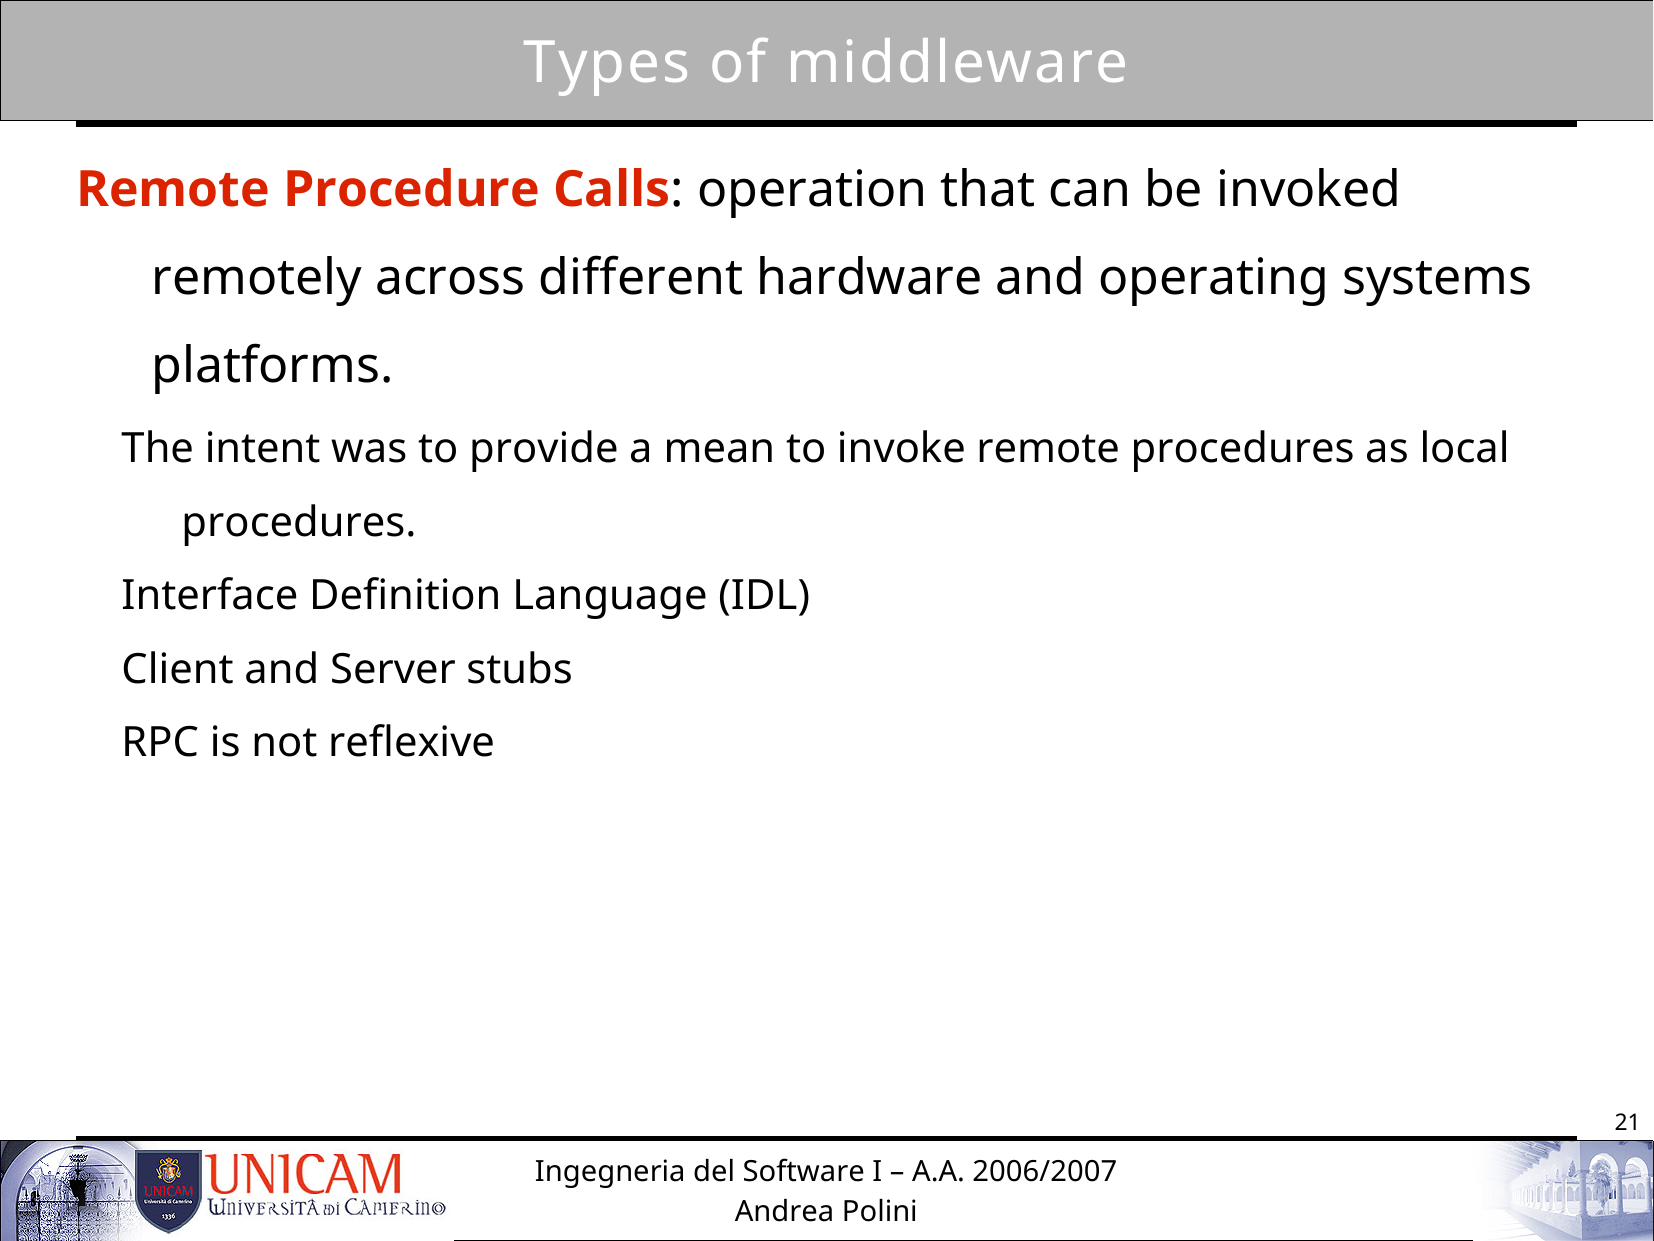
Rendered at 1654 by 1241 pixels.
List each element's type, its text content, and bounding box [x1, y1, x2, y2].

picture [0, 1141, 454, 1241]
picture [1473, 1141, 1654, 1241]
list Remote Procedure Calls: operation that can be invoked remotely across different hardware and operating systems platforms. The intent was to provide a mean to invoke remote procedures as local procedures. Interface Definition Language (IDL) Client and Server stubs RPC is not reflexive [76, 152, 1577, 729]
title Types of middleware [0, 0, 1653, 121]
